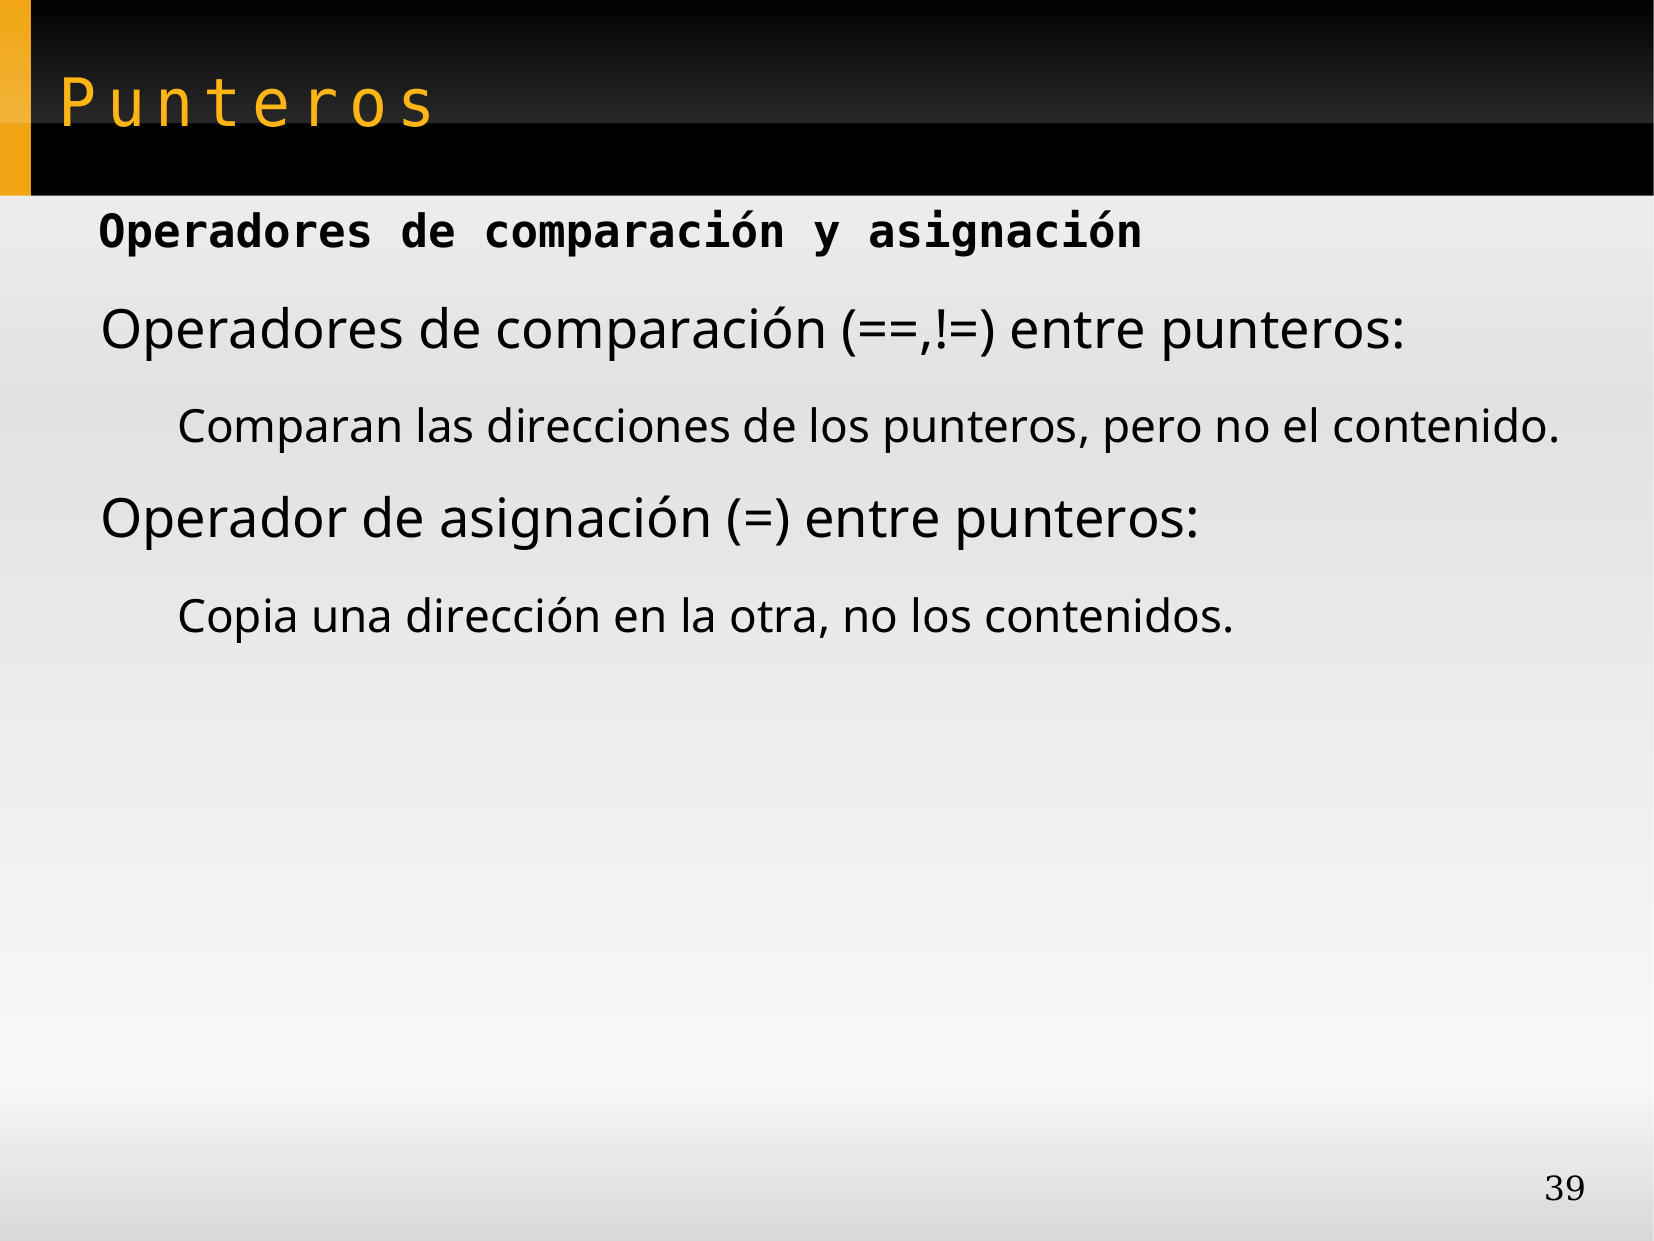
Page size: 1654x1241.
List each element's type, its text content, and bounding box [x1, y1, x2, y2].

list Operadores de comparación (==,!=) entre punteros: Comparan las direcciones de los punteros, pero no el contenido. Operador de asignación (=) entre punteros: Copia una dirección en la otra, no los contenidos. [82, 290, 1571, 614]
picture [0, 0, 1654, 1241]
text_box Operadores de comparación y asignación [83, 197, 1158, 266]
title Punteros [59, 29, 1595, 178]
